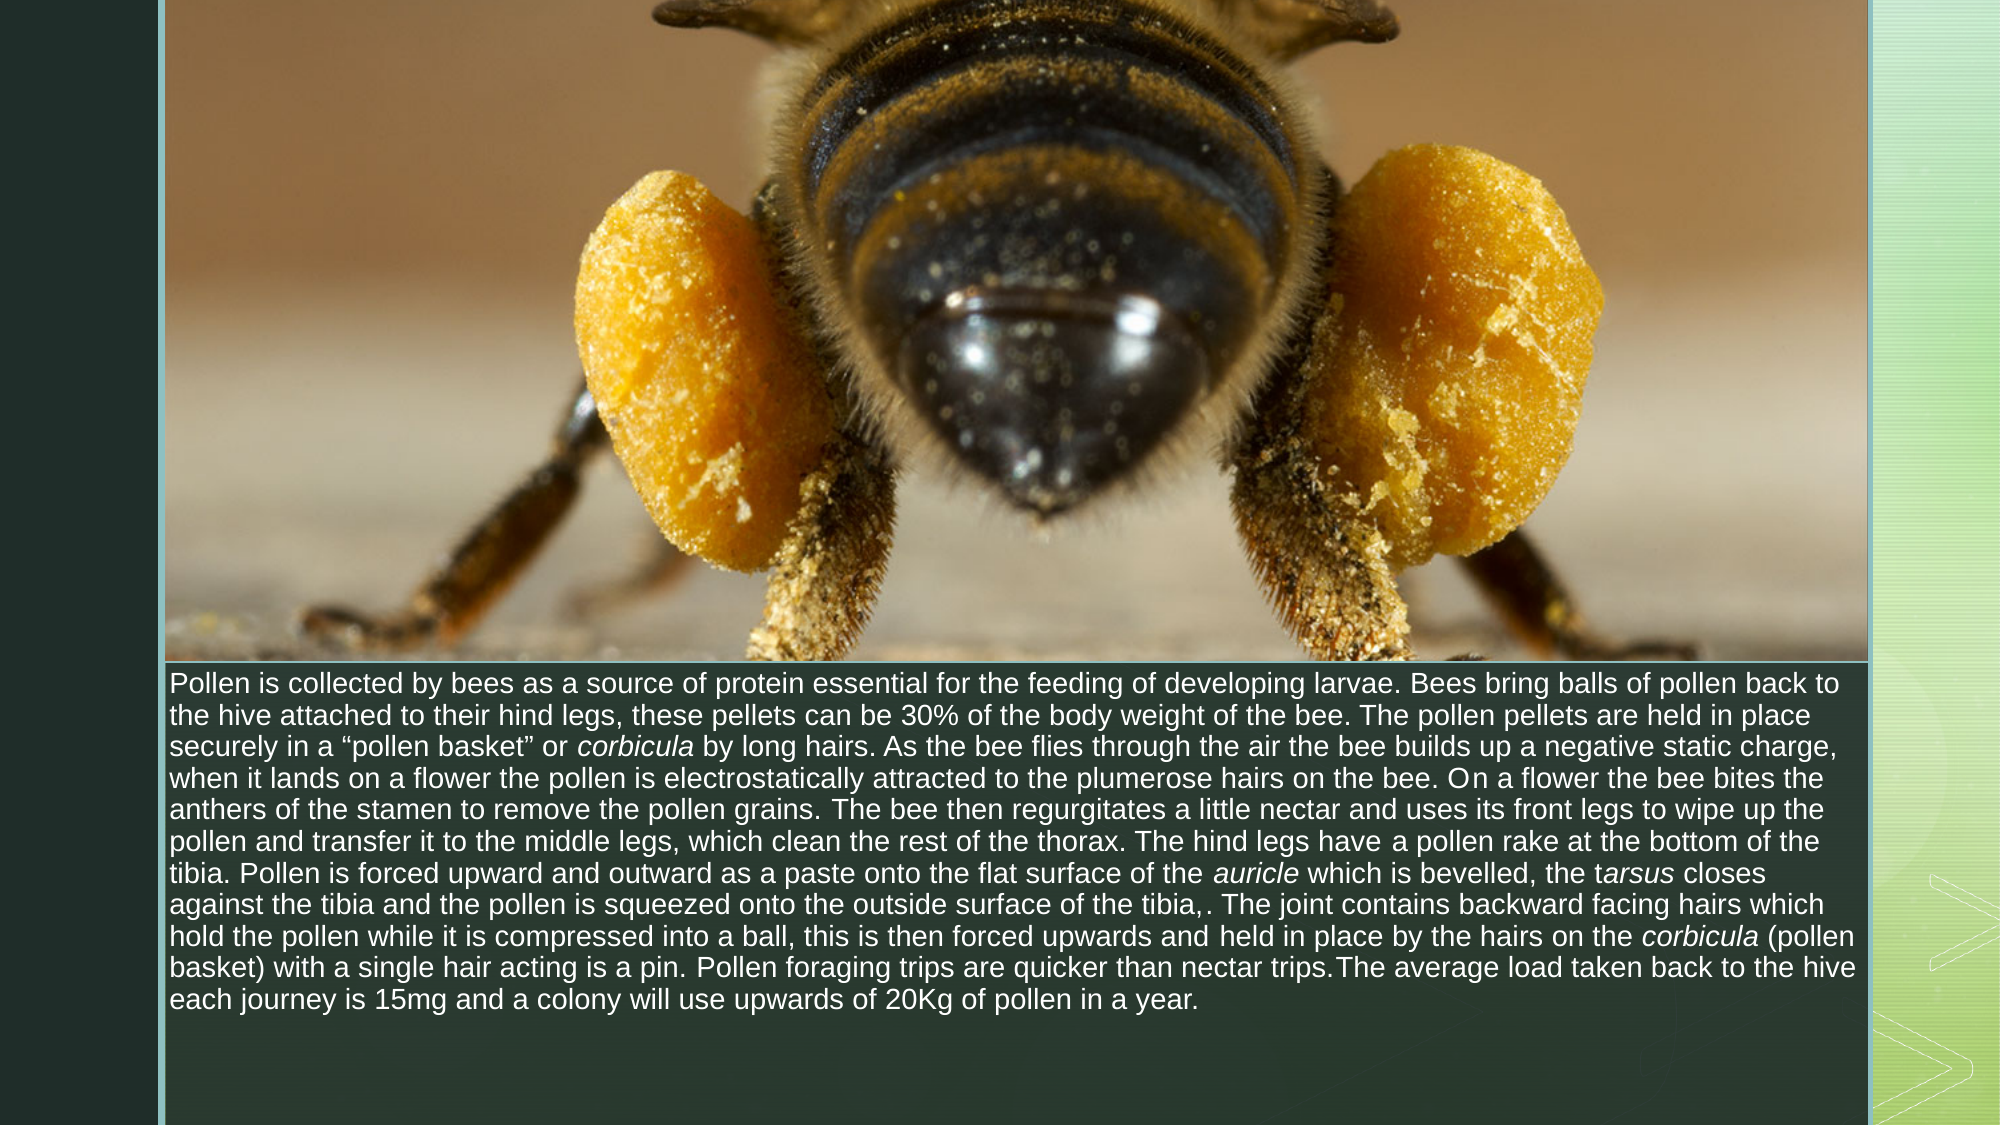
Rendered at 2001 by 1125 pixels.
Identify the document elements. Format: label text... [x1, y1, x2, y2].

picture [1873, 0, 2000, 1125]
picture [165, 0, 1868, 662]
text_box [0, 0, 1873, 1125]
title Pollen is collected by bees as a source of protein essential for the feeding of developing larvae. Bees bring balls of pollen back to the hive attached to their hind legs, these pellets can be 30% of the body weight of the bee. The pollen pellets are held in place securely in a “pollen basket” or corbicula by long hairs. As the bee flies through the air the bee builds up a negative static charge, when it lands on a flower the pollen is electrostatically attracted to the plumerose hairs on the bee. On a flower the bee bites the anthers of the stamen to remove the pollen grains. The bee then regurgitates a little nectar and uses its front legs to wipe up the pollen and transfer it to the middle legs, which clean the rest of the thorax. The hind legs have a pollen rake at the bottom of the tibia. Pollen is forced upward and outward as a paste onto the flat surface of the auricle which is bevelled, the tarsus closes against the tibia and the pollen is squeezed onto the outside surface of the tibia,. The joint contains backward facing hairs which hold the pollen while it is compressed into a ball, this is then forced upwards and held in place by the hairs on the corbicula (pollen basket) with a single hair acting is a pin. Pollen foraging trips are quicker than nectar trips.The average load taken back to the hive each journey is 15mg and a colony will use upwards of 20Kg of pollen in a year. [165, 663, 1868, 1095]
